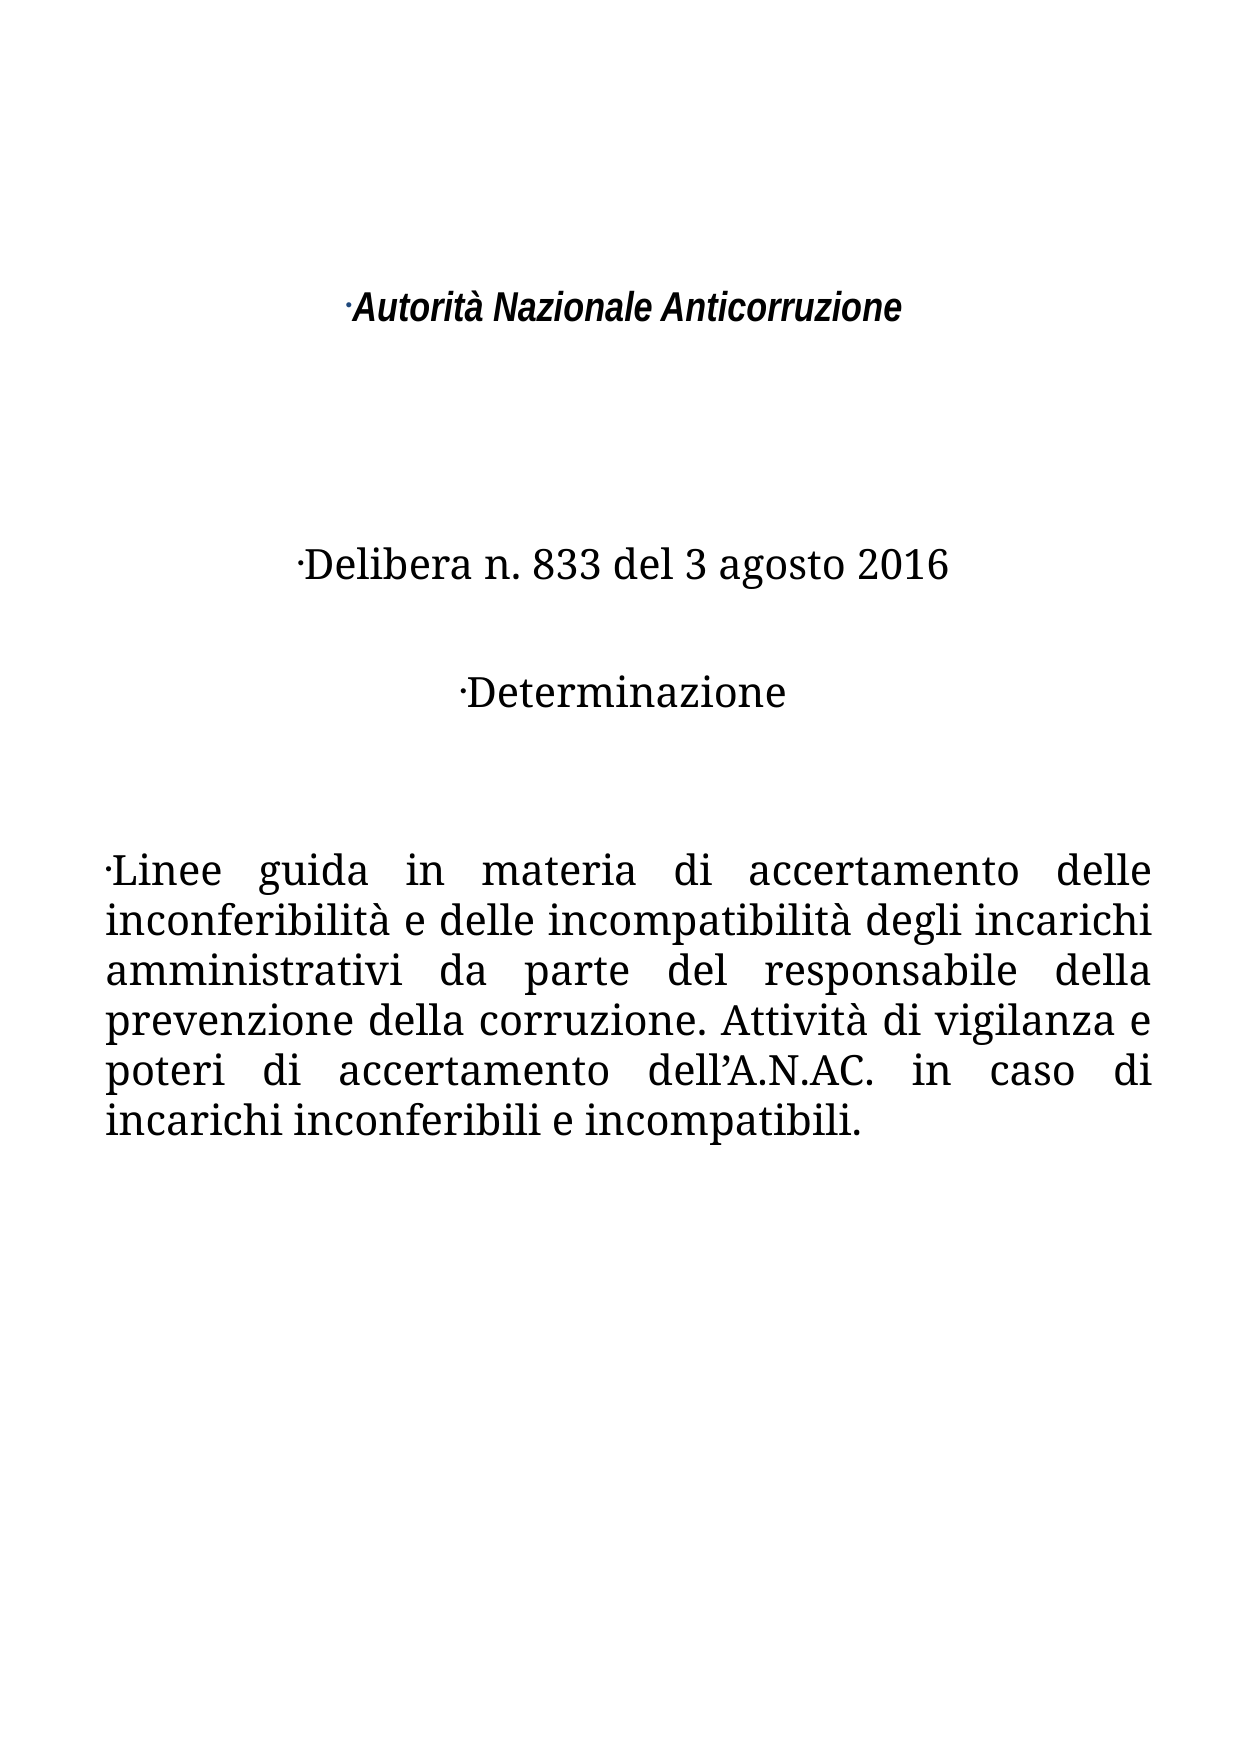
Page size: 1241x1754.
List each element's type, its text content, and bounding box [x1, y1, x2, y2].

list Autorità Nazionale Anticorruzione Delibera n. 833 del 3 agosto 2016 Determinazione Linee guida in materia di accertamento delle inconferibilità e delle incompatibilità degli incarichi amministrativi da parte del responsabile della prevenzione della corruzione. Attività di vigilanza e poteri di accertamento dell’A.N.AC. in caso di incarichi inconferibili e incompatibili. [105, 280, 1153, 1000]
